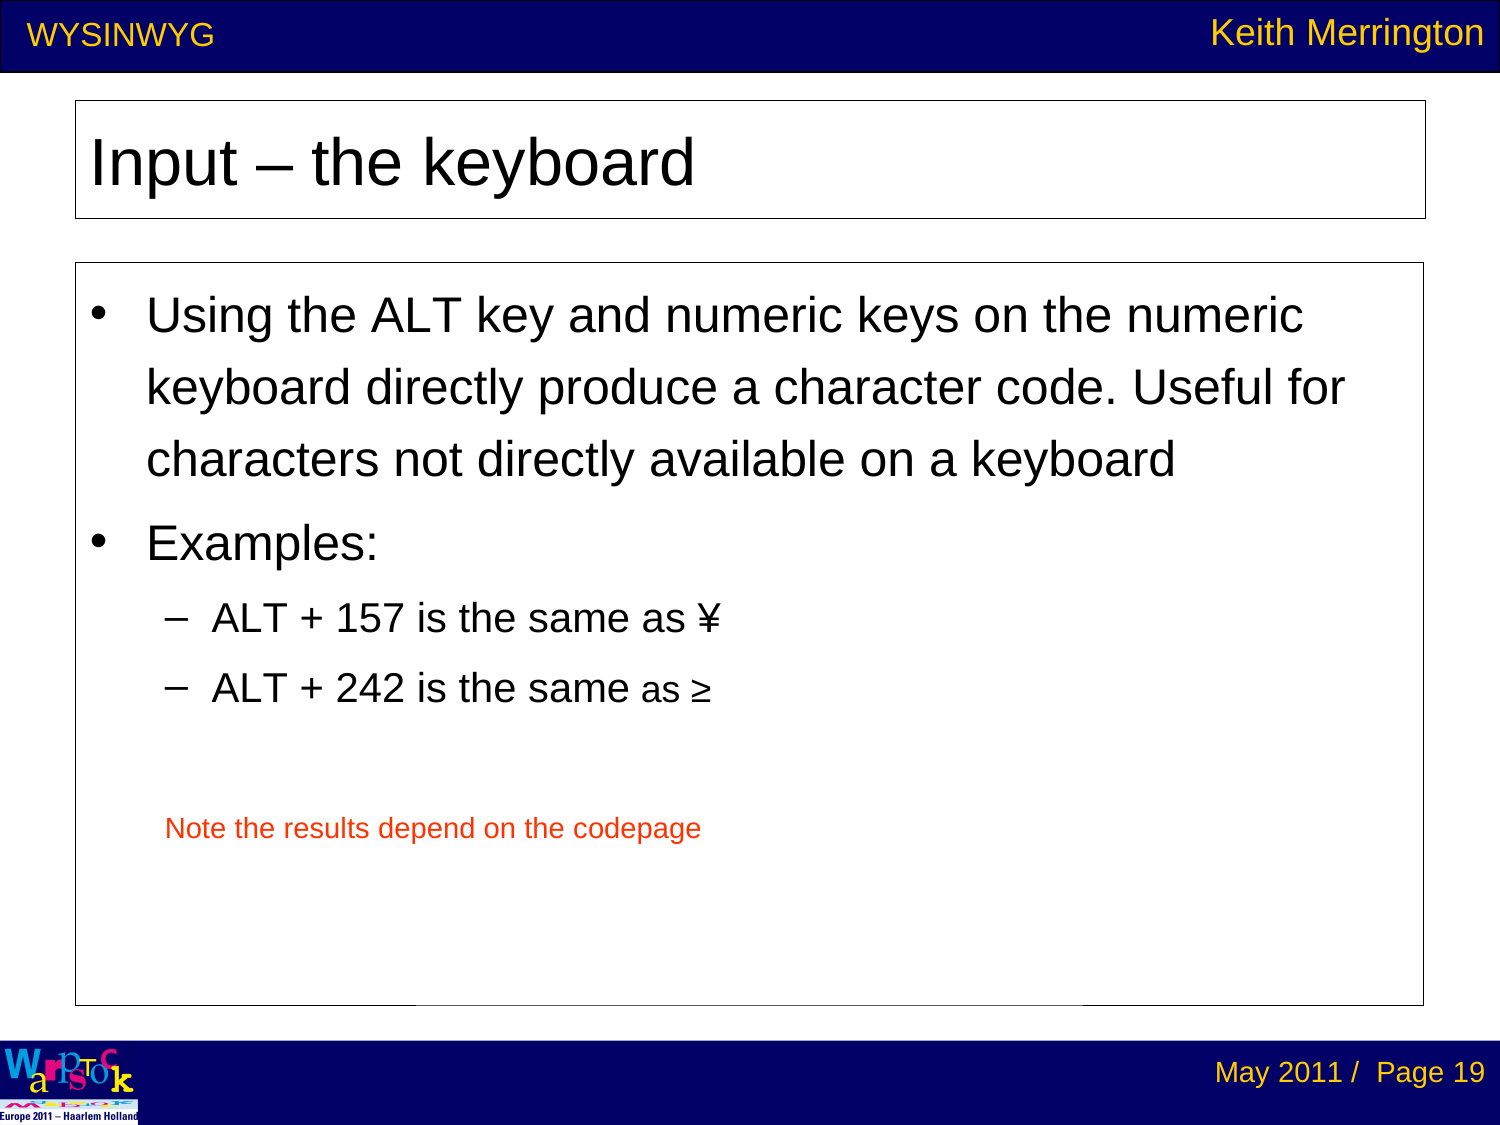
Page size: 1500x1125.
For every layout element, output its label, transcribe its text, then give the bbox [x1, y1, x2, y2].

list Using the ALT key and numeric keys on the numeric keyboard directly produce a character code. Useful for characters not directly available on a keyboard Examples: ALT + 157 is the same as ¥ ALT + 242 is the same as ≥ Note the results depend on the codepage [75, 262, 1424, 1006]
picture [0, 1042, 138, 1125]
title Input – the keyboard [75, 100, 1426, 219]
